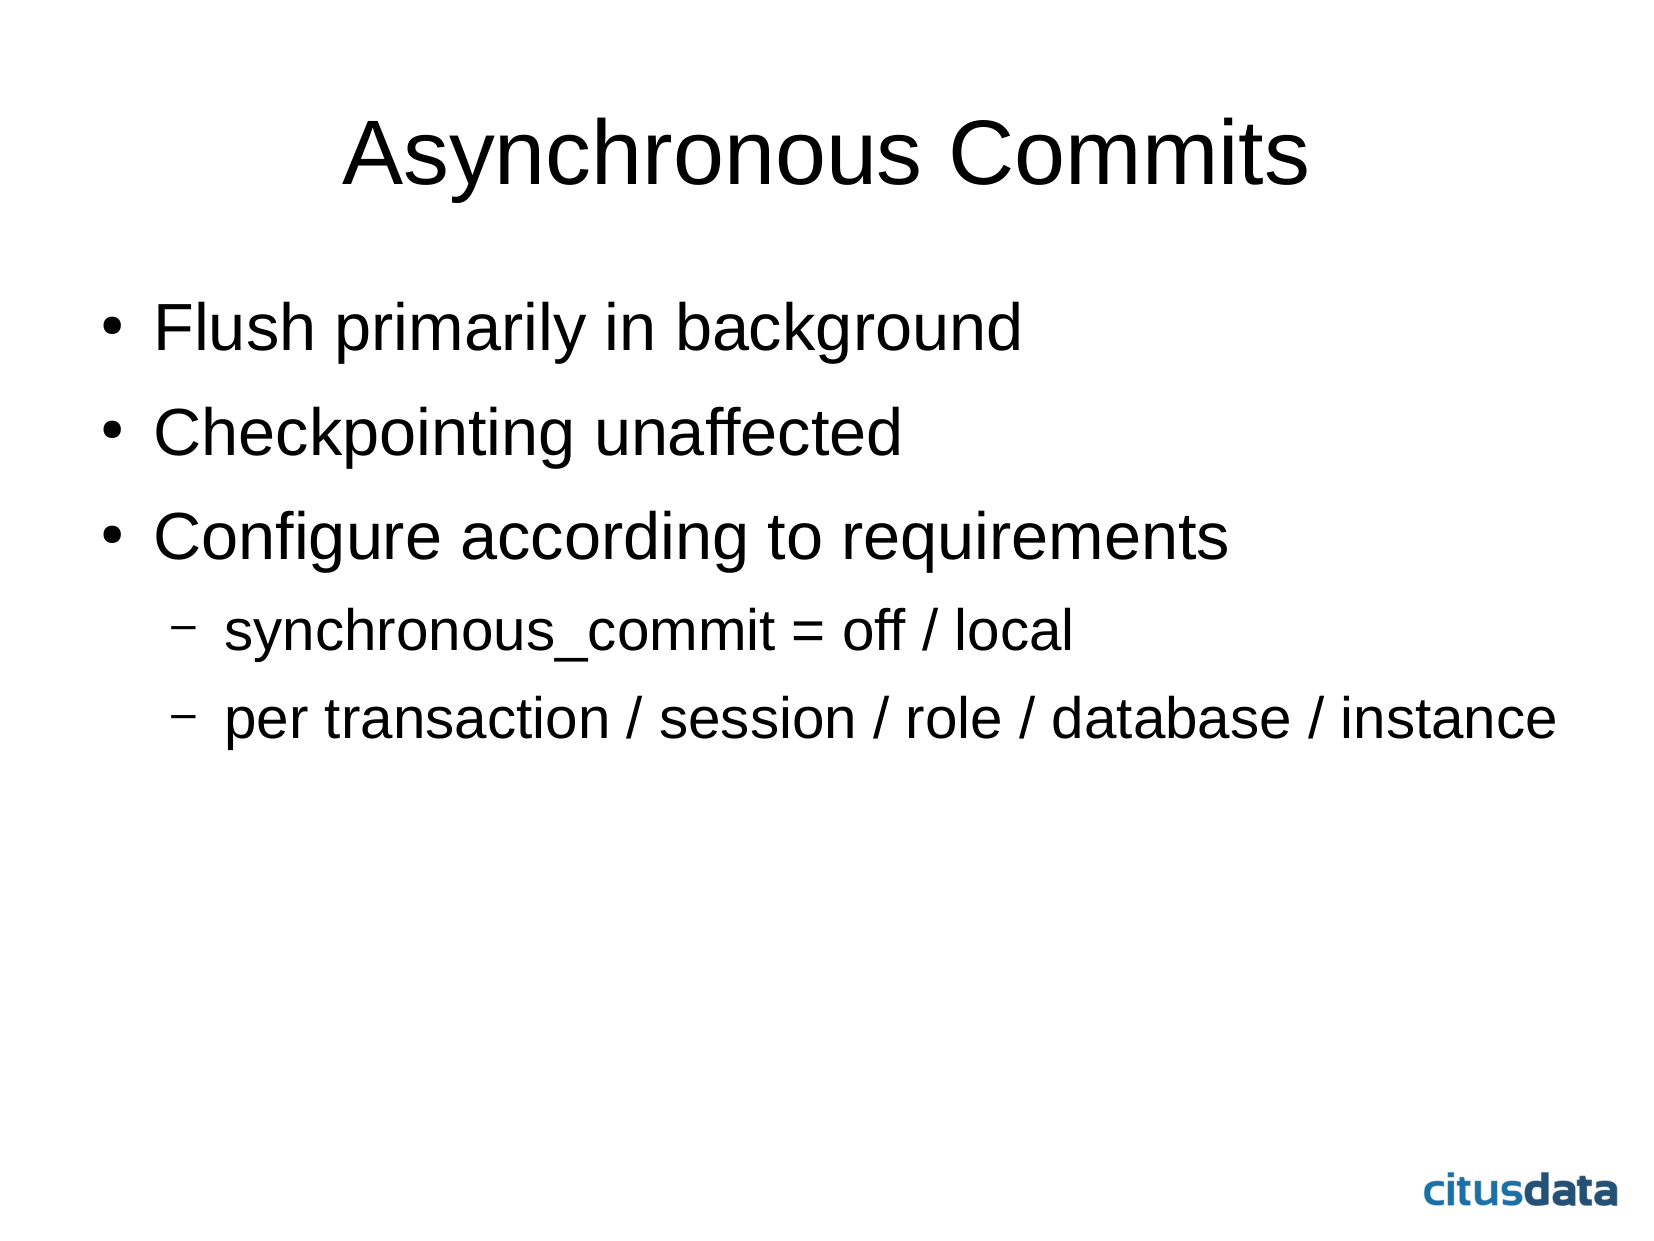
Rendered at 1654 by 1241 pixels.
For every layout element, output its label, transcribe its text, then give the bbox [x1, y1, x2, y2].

title Asynchronous Commits [82, 49, 1571, 257]
list Flush primarily in background Checkpointing unaffected Configure according to requirements synchronous_commit = off / local per transaction / session / role / database / instance [82, 290, 1571, 1096]
picture [1420, 1167, 1622, 1209]
